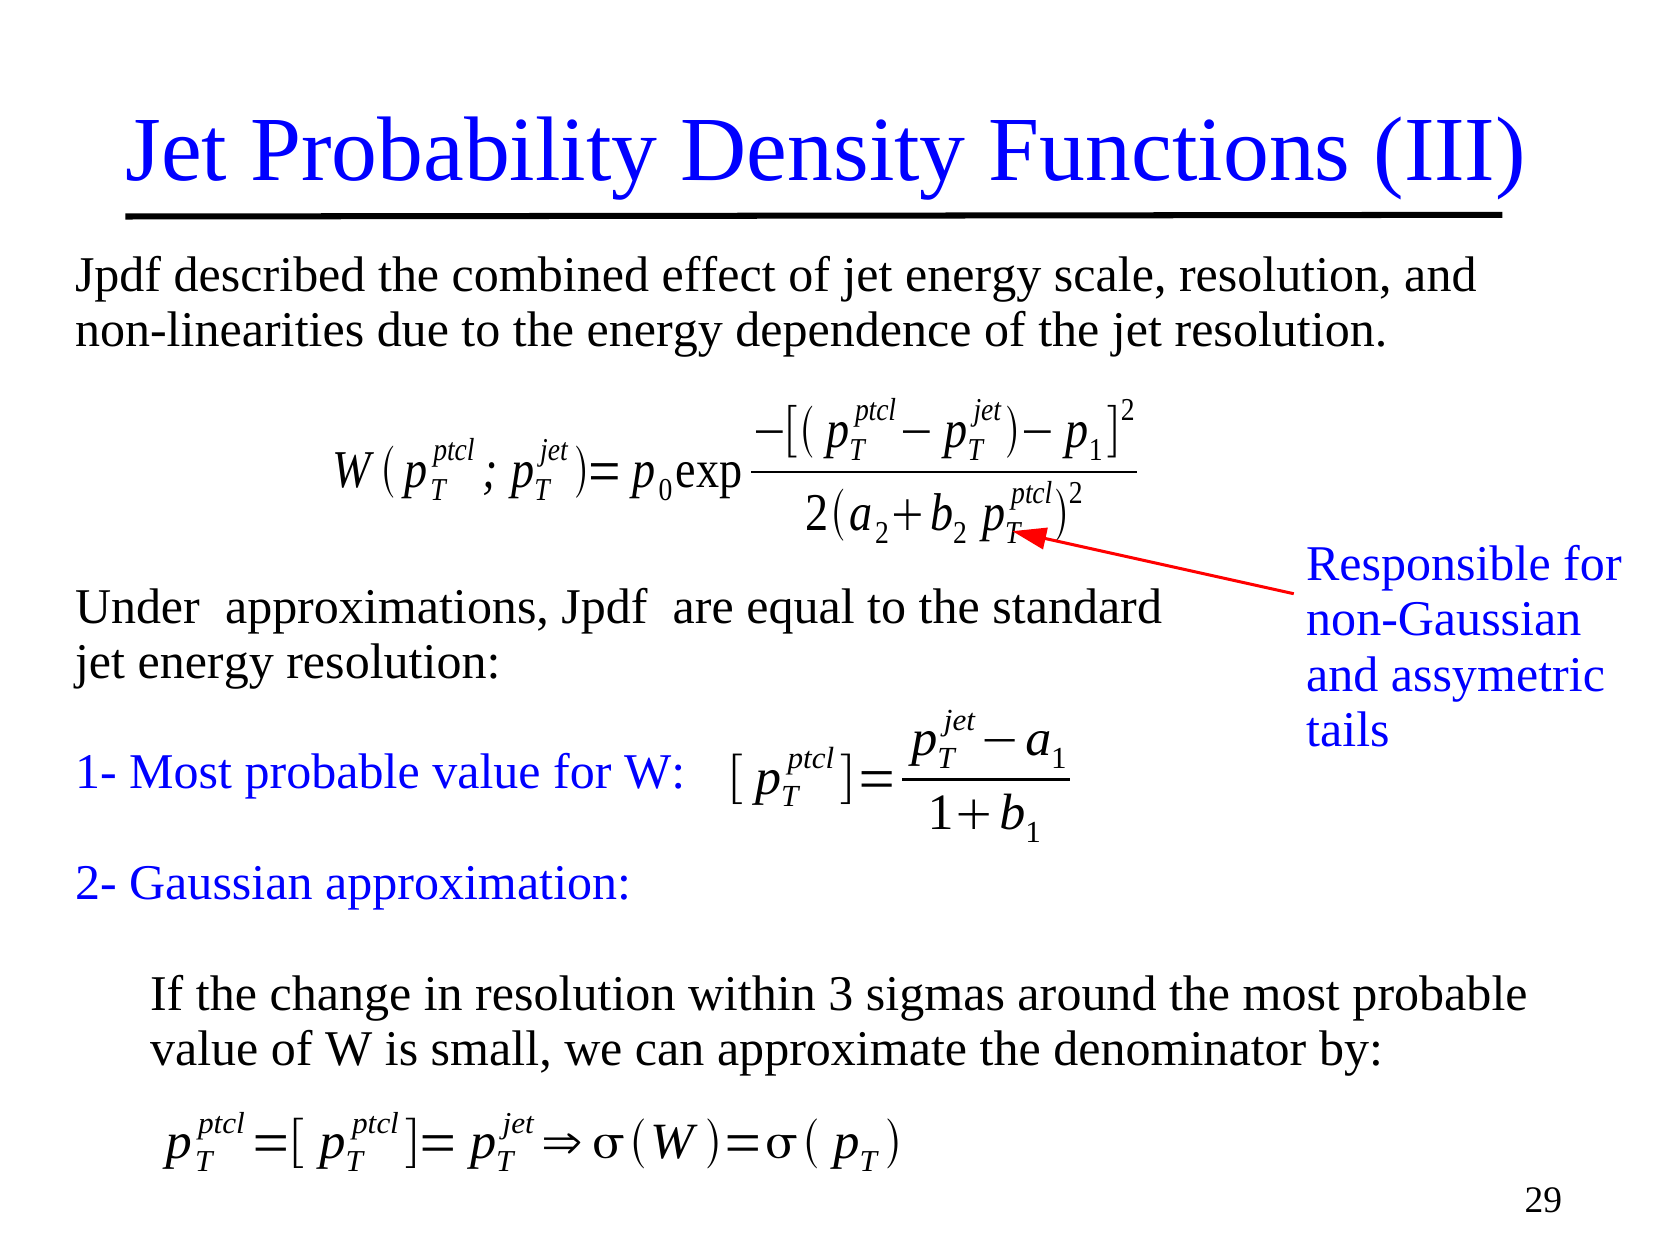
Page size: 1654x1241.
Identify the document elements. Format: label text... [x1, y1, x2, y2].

chart [716, 704, 1084, 848]
chart [145, 1107, 914, 1179]
text_box Responsible for non-Gaussian and assymetric tails [1306, 535, 1616, 758]
text_box Jet Probability Density Functions (III) [125, 98, 1552, 211]
chart [320, 393, 1151, 550]
chart [1044, 541, 1085, 550]
text_box Jpdf described the combined effect of jet energy scale, resolution, and non-linearities due to the energy dependence of the jet resolution. Under approximations, Jpdf are equal to the standard jet energy resolution: 1- Most probable value for W: 2- Gaussian approximation: If the change in resolution within 3 sigmas around the most probable value of W is small, we can approximate the denominator by: [75, 246, 1501, 1187]
